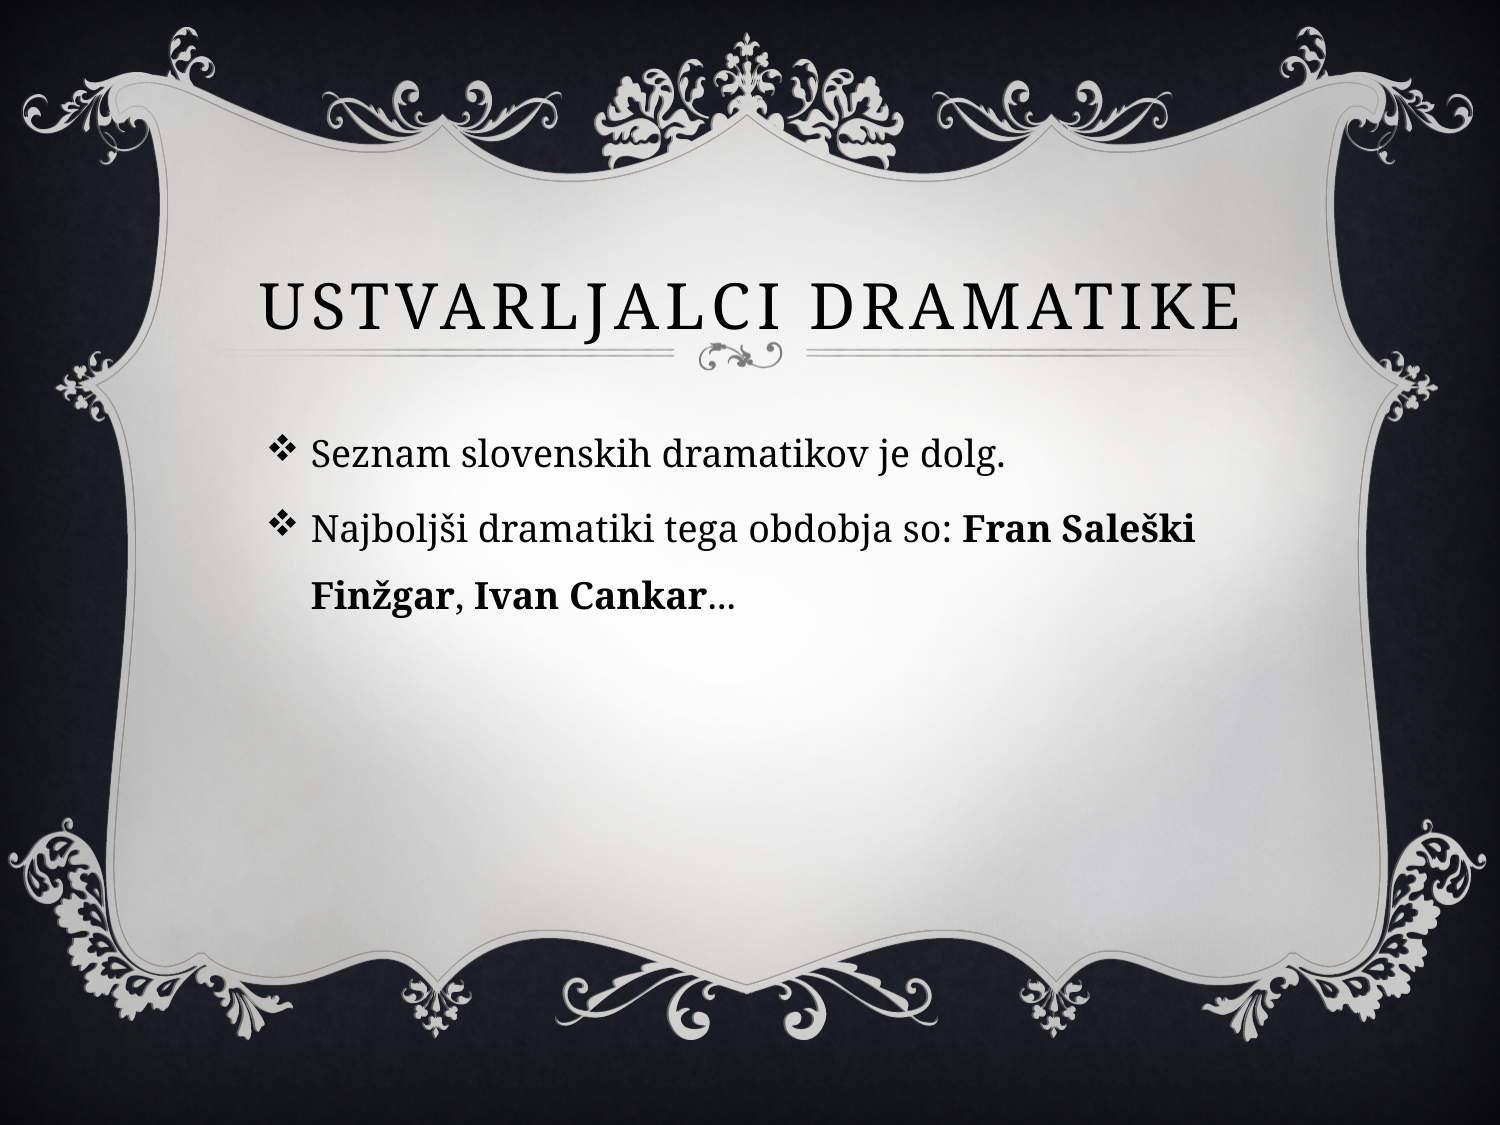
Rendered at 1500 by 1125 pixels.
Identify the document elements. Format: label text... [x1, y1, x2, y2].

list Seznam slovenskih dramatikov je dolg. Najboljši dramatiki tega obdobja so: Fran Saleški Finžgar, Ivan Cankar... [225, 399, 1275, 900]
picture [0, 0, 1500, 1125]
title Ustvarljalci dramatike [225, 187, 1275, 350]
